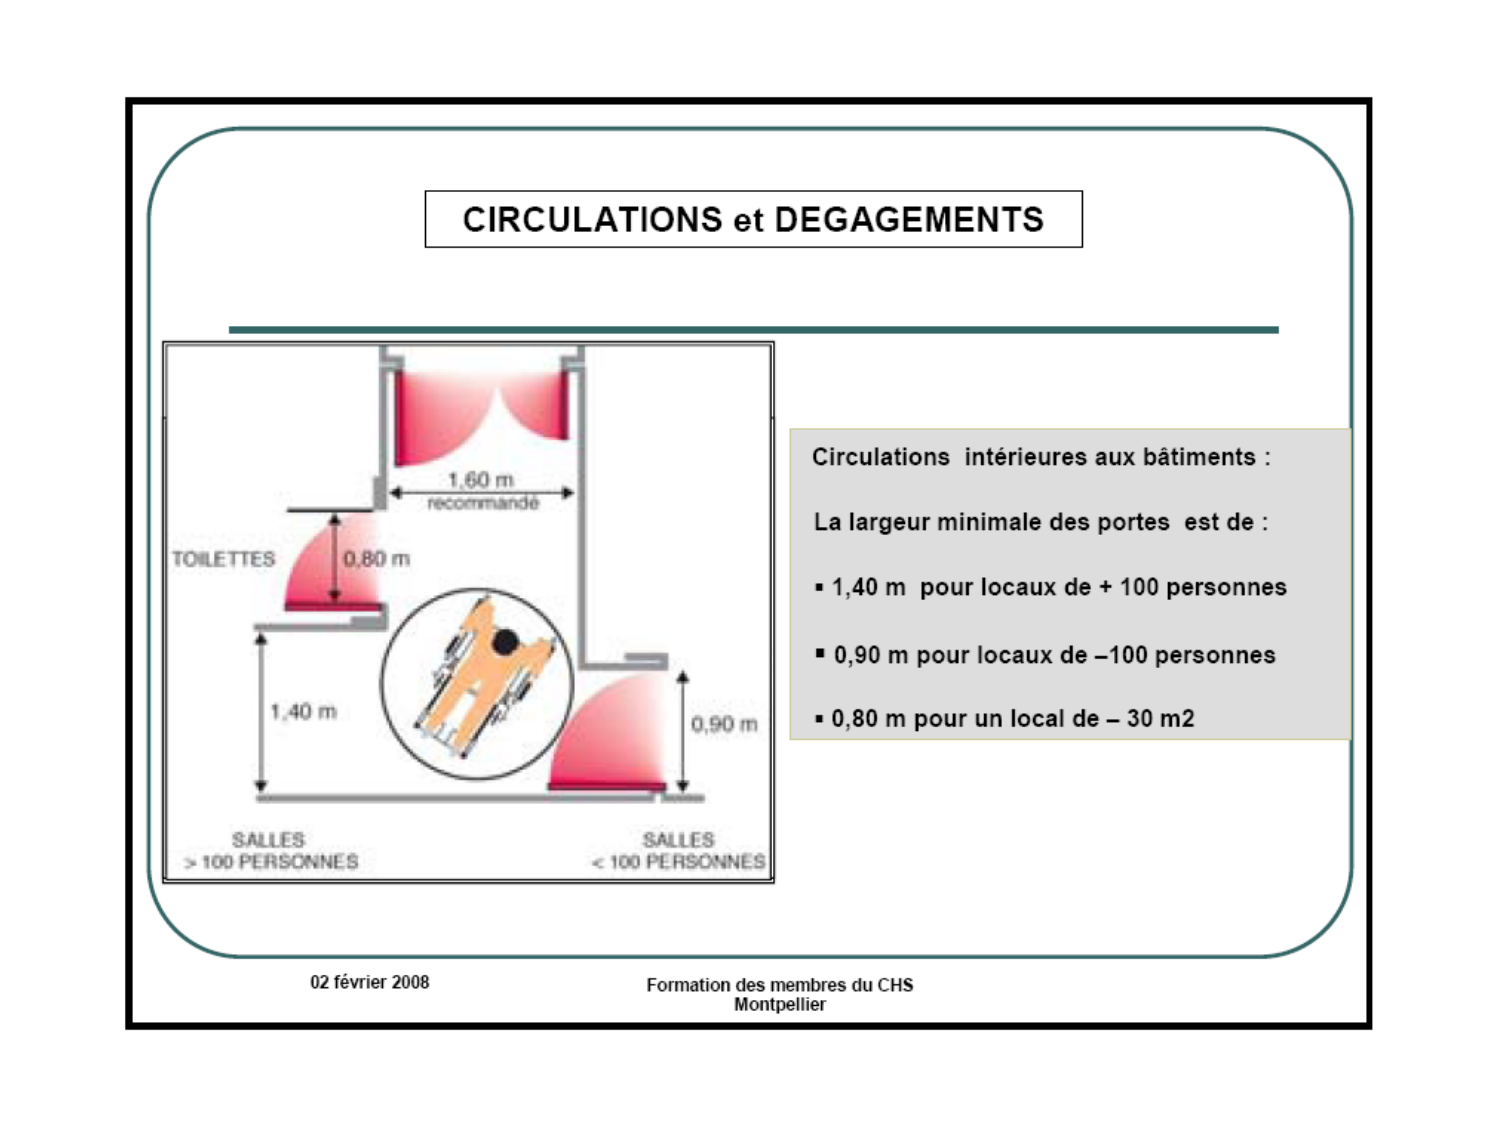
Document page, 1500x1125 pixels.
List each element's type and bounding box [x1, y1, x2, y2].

picture [121, 90, 1379, 1035]
